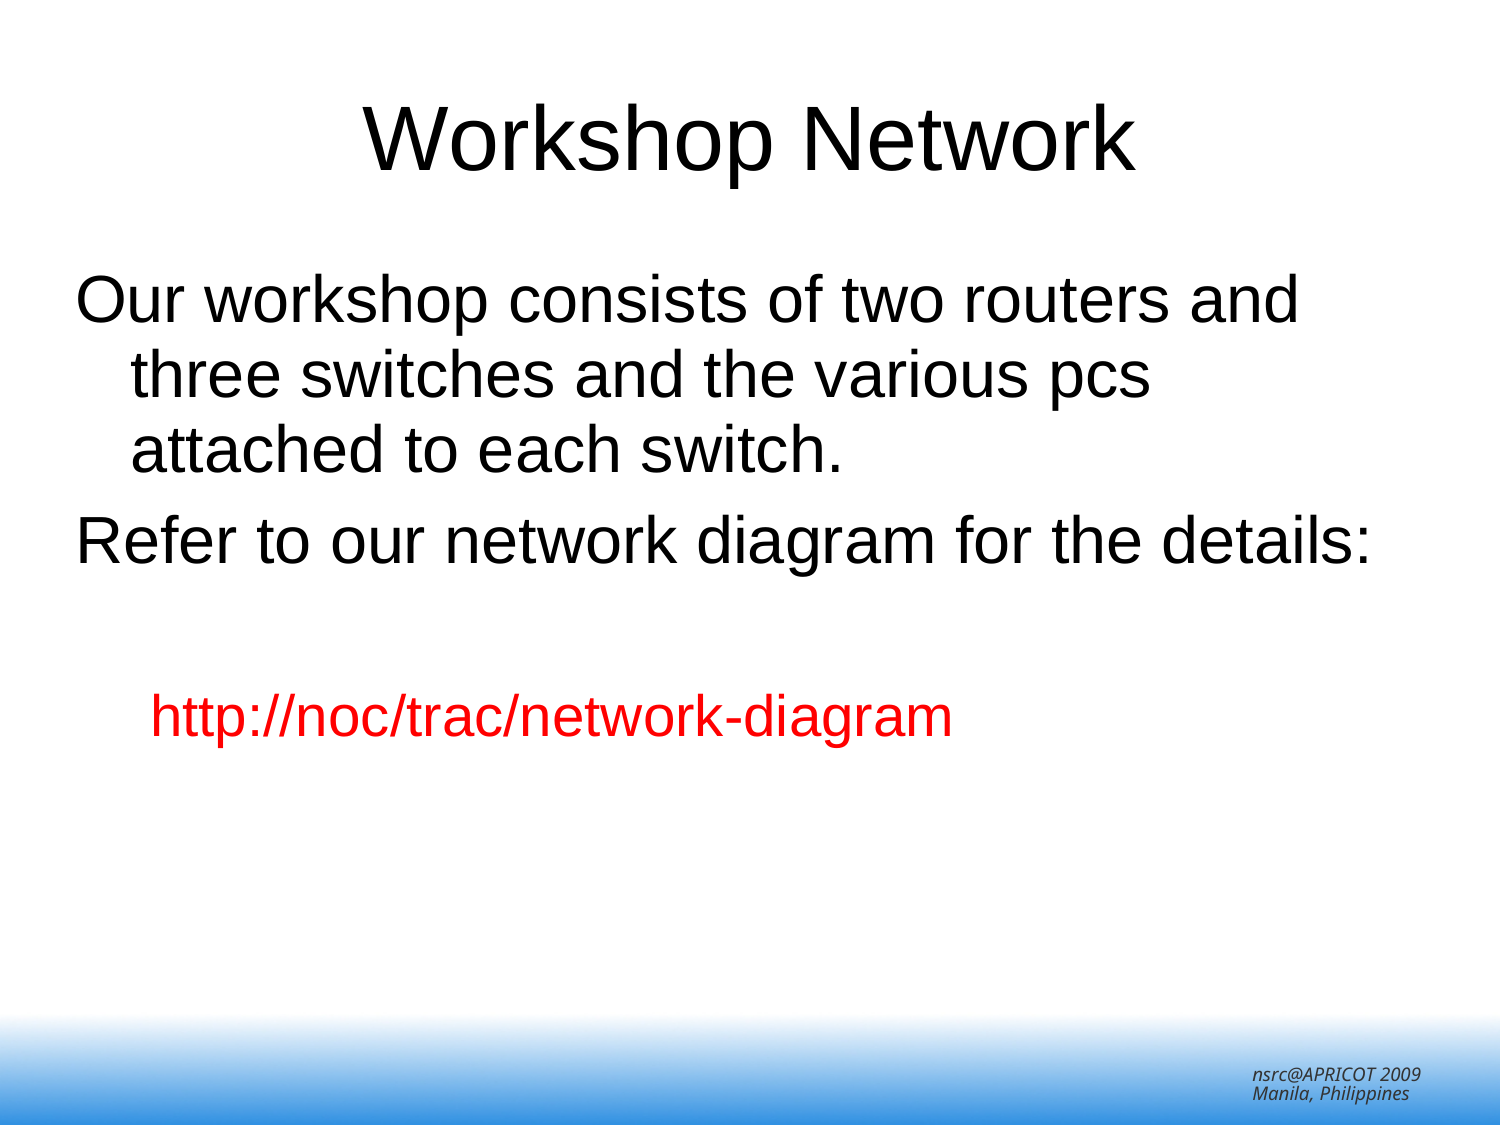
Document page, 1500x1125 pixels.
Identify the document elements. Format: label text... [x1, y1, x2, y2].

title Workshop Network [75, 45, 1426, 233]
picture [0, 1012, 1500, 1125]
list Our workshop consists of two routers and three switches and the various pcs attached to each switch. Refer to our network diagram for the details: http://noc/trac/network-diagram [75, 262, 1426, 991]
